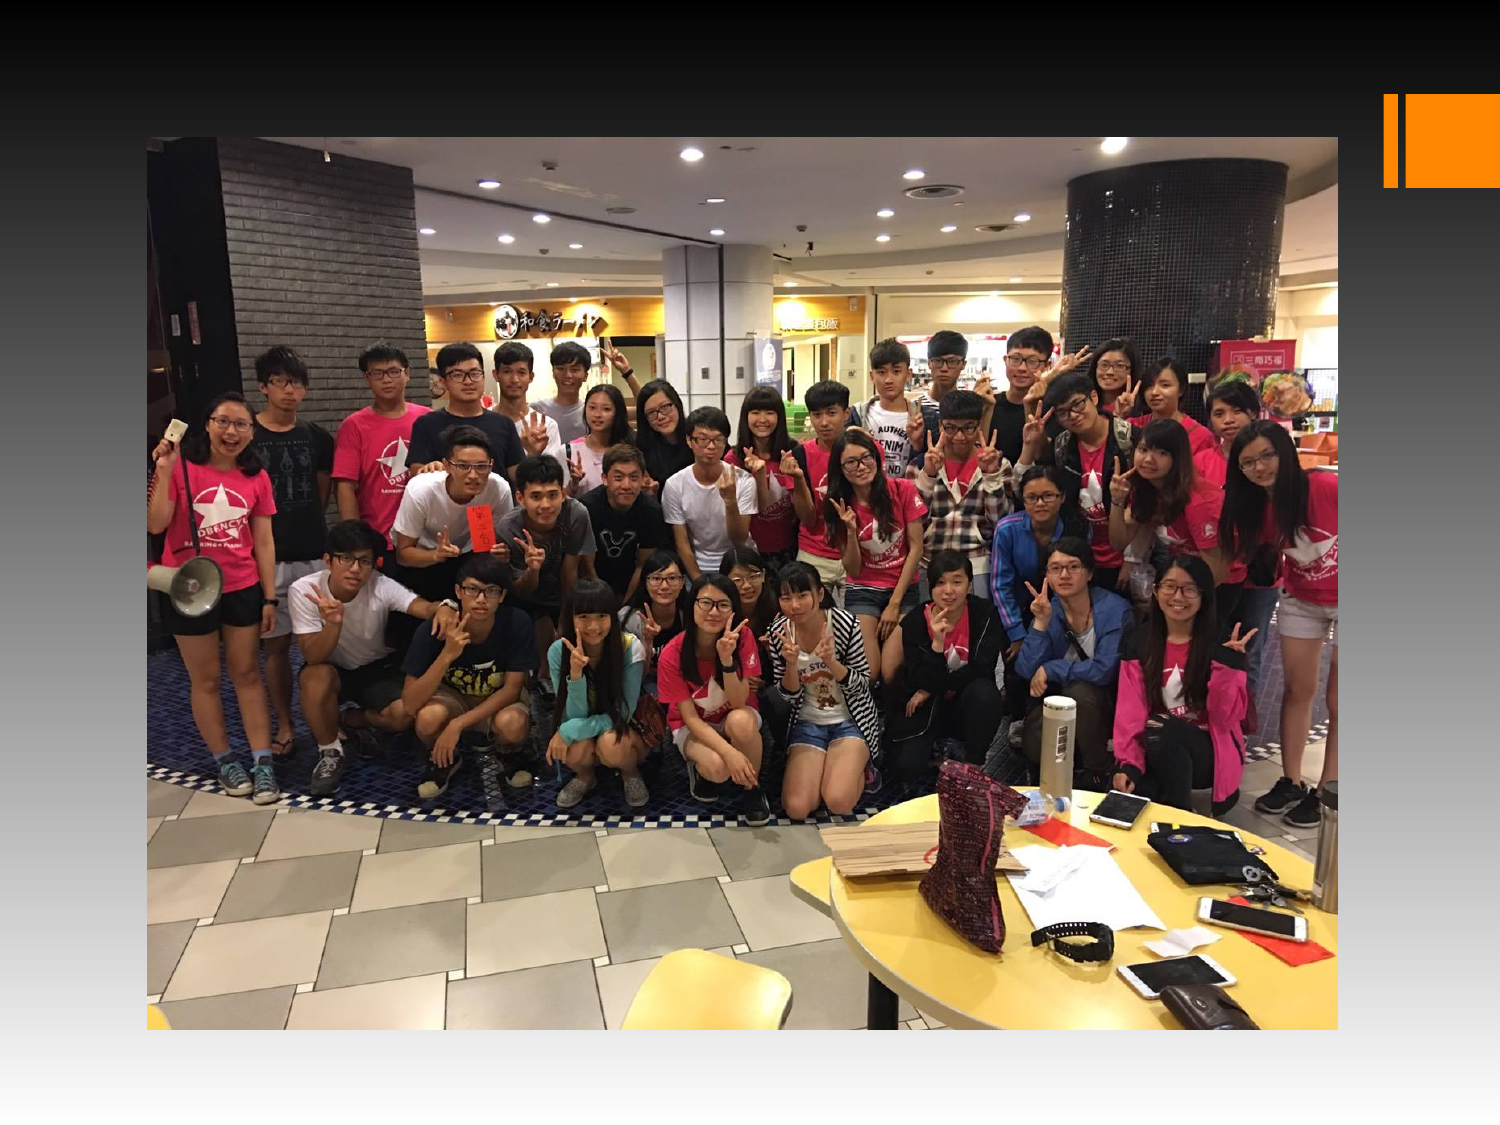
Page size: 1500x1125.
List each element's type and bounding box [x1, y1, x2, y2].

picture [147, 137, 1338, 1030]
